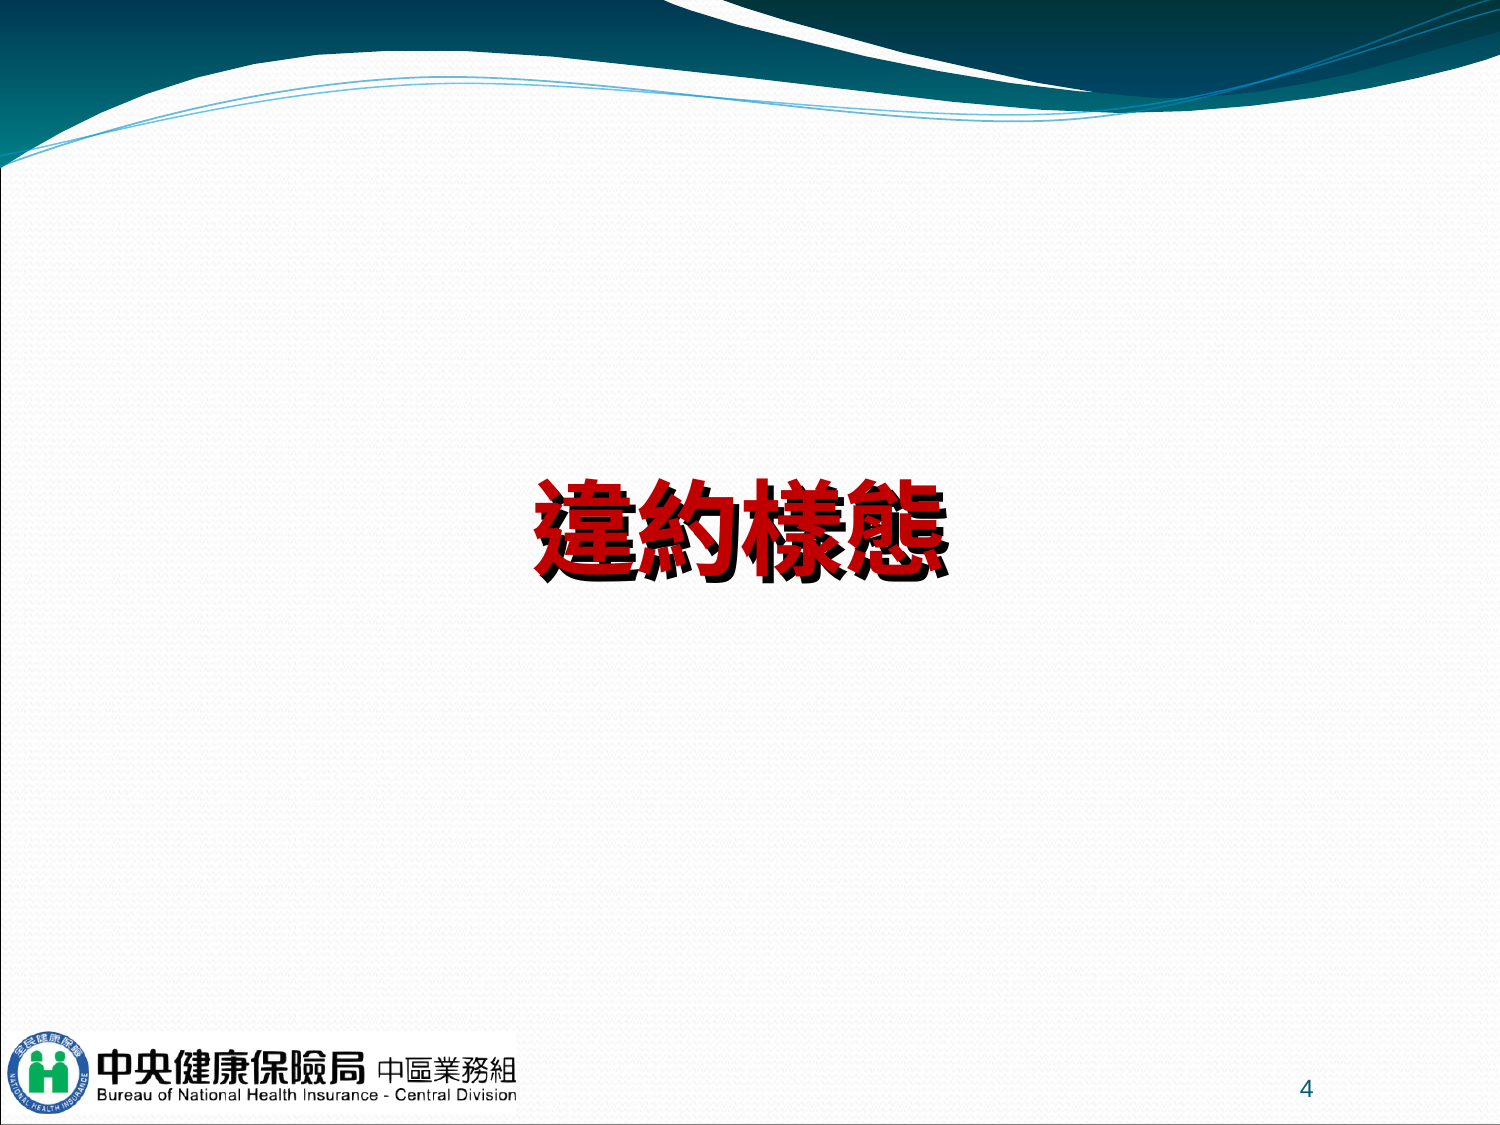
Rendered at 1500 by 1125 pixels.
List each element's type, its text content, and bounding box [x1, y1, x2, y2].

title 違約樣態 [64, 456, 1415, 644]
text_box [1299, 1042, 1426, 1103]
